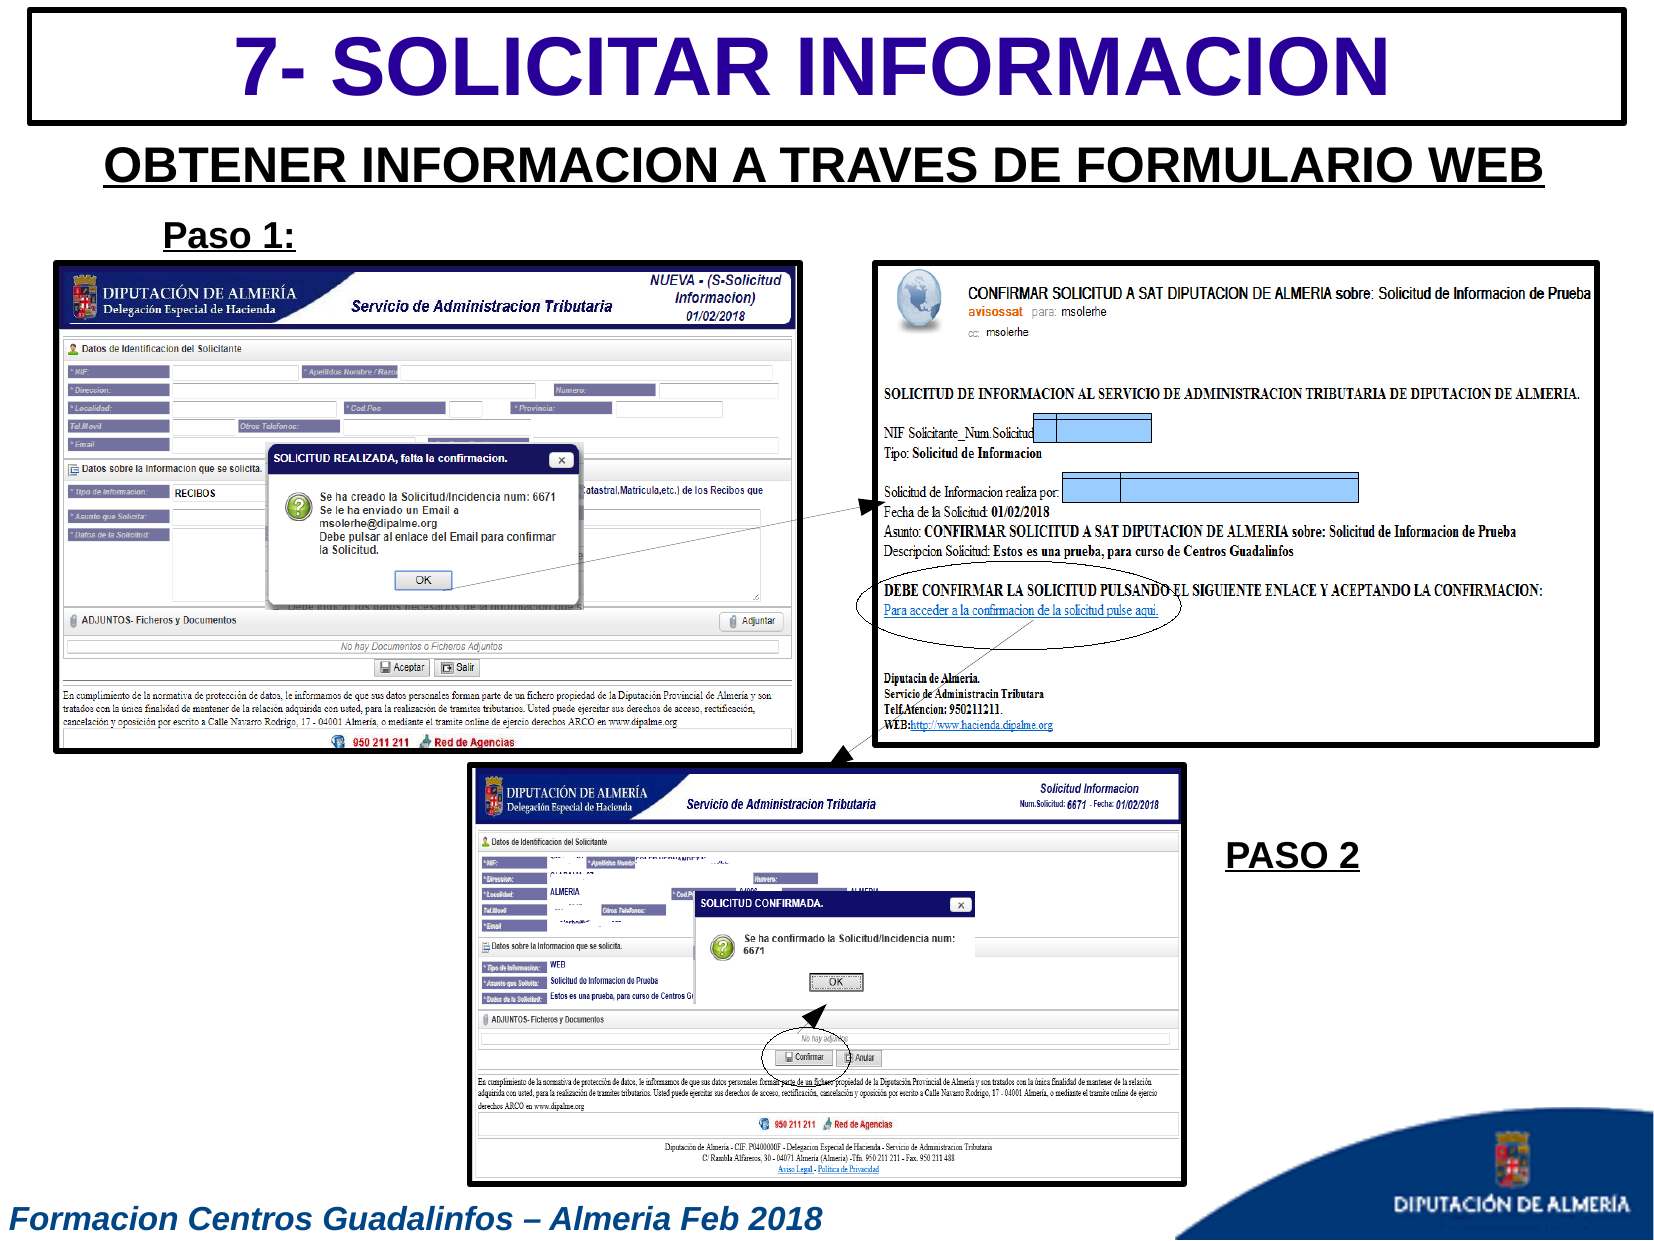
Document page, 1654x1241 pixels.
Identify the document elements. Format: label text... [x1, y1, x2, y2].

text_box Paso 1: [147, 206, 709, 265]
text_box OBTENER INFORMACION A TRAVES DE FORMULARIO WEB [88, 129, 1565, 202]
text_box 7- SOLICITAR INFORMACION [29, 9, 1625, 124]
picture [877, 265, 1595, 742]
text_box PASO 2 [1210, 826, 1536, 885]
picture [1175, 1107, 1654, 1241]
picture [59, 265, 798, 749]
picture [472, 767, 1182, 1182]
text_box [1062, 472, 1359, 503]
text_box [1033, 413, 1152, 443]
text_box Formacion Centros Guadalinfos – Almeria Feb 2018 [0, 1192, 839, 1241]
